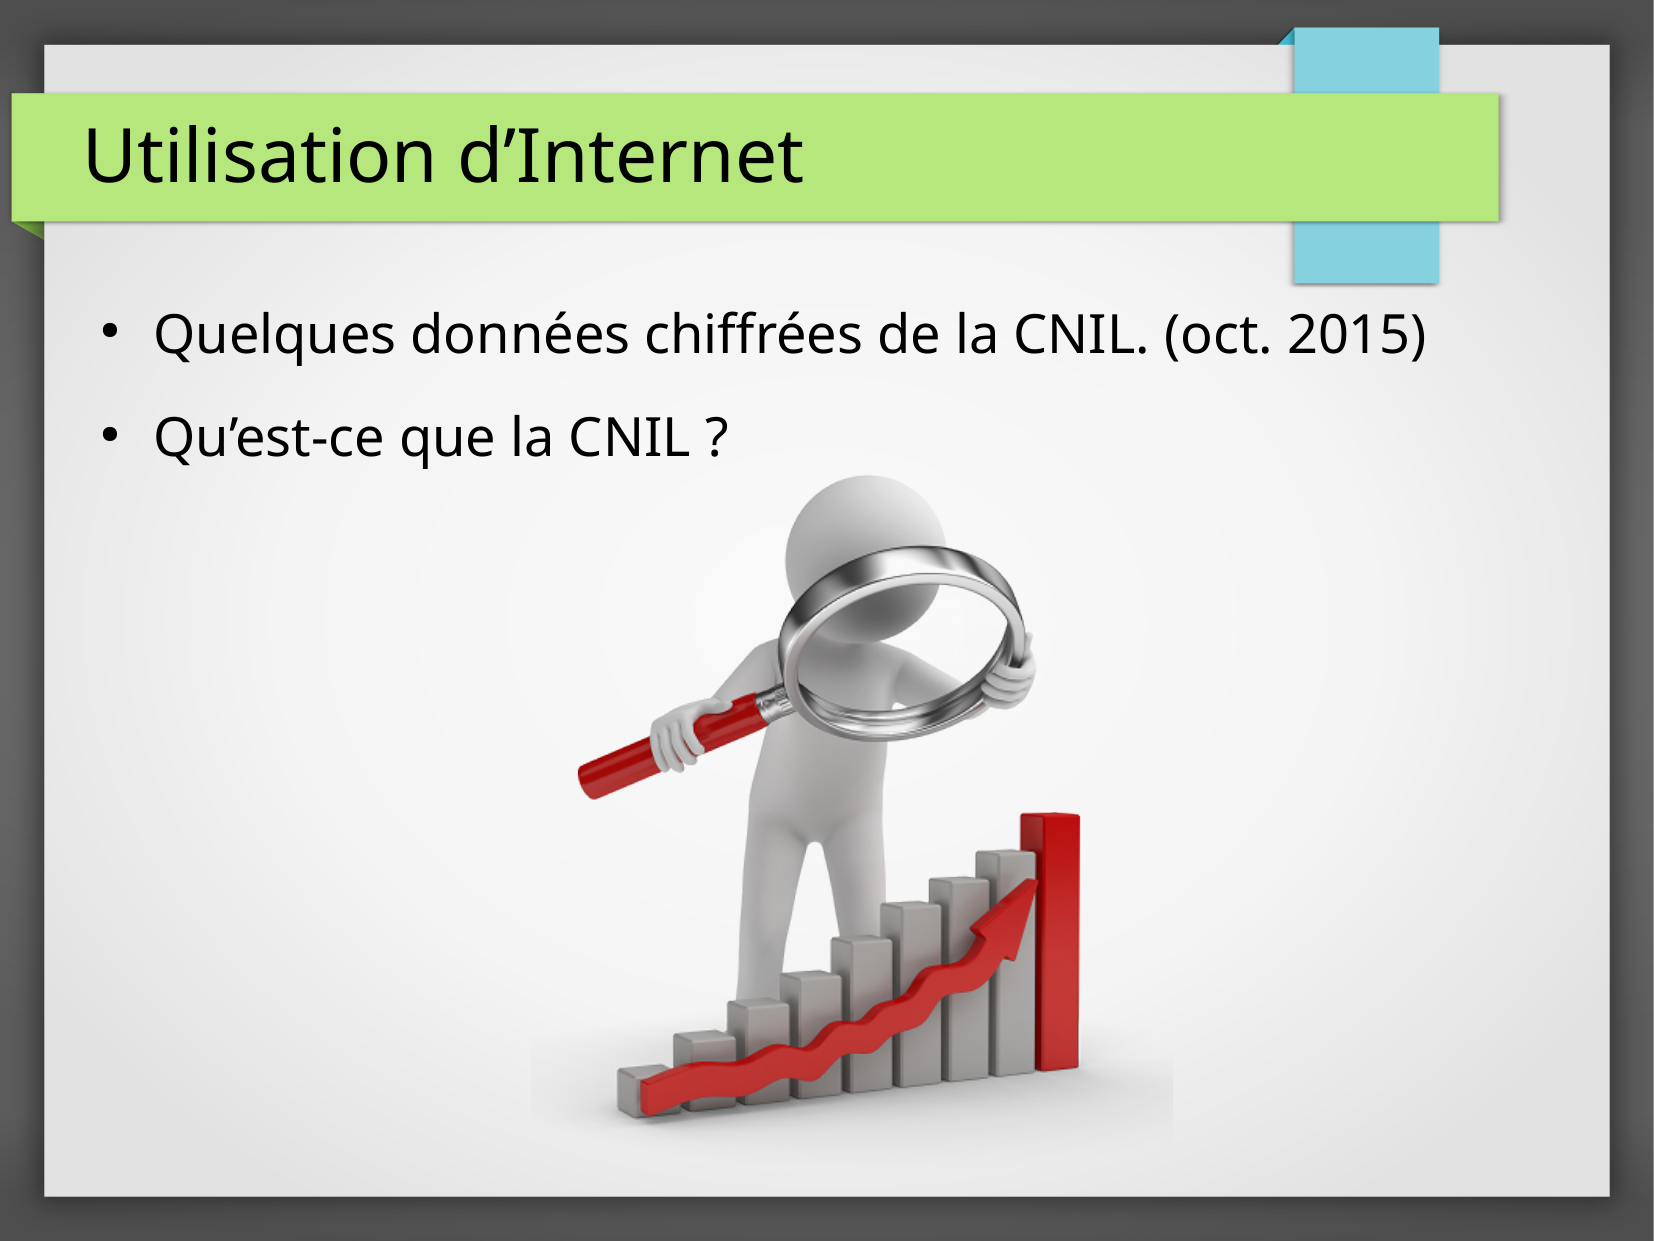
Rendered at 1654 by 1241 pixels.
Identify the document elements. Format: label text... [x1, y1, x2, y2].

picture [0, 0, 1654, 1241]
title Utilisation d’Internet [82, 94, 1264, 213]
list Quelques données chiffrées de la CNIL. (oct. 2015) Qu’est-ce que la CNIL ? [82, 295, 1571, 1015]
